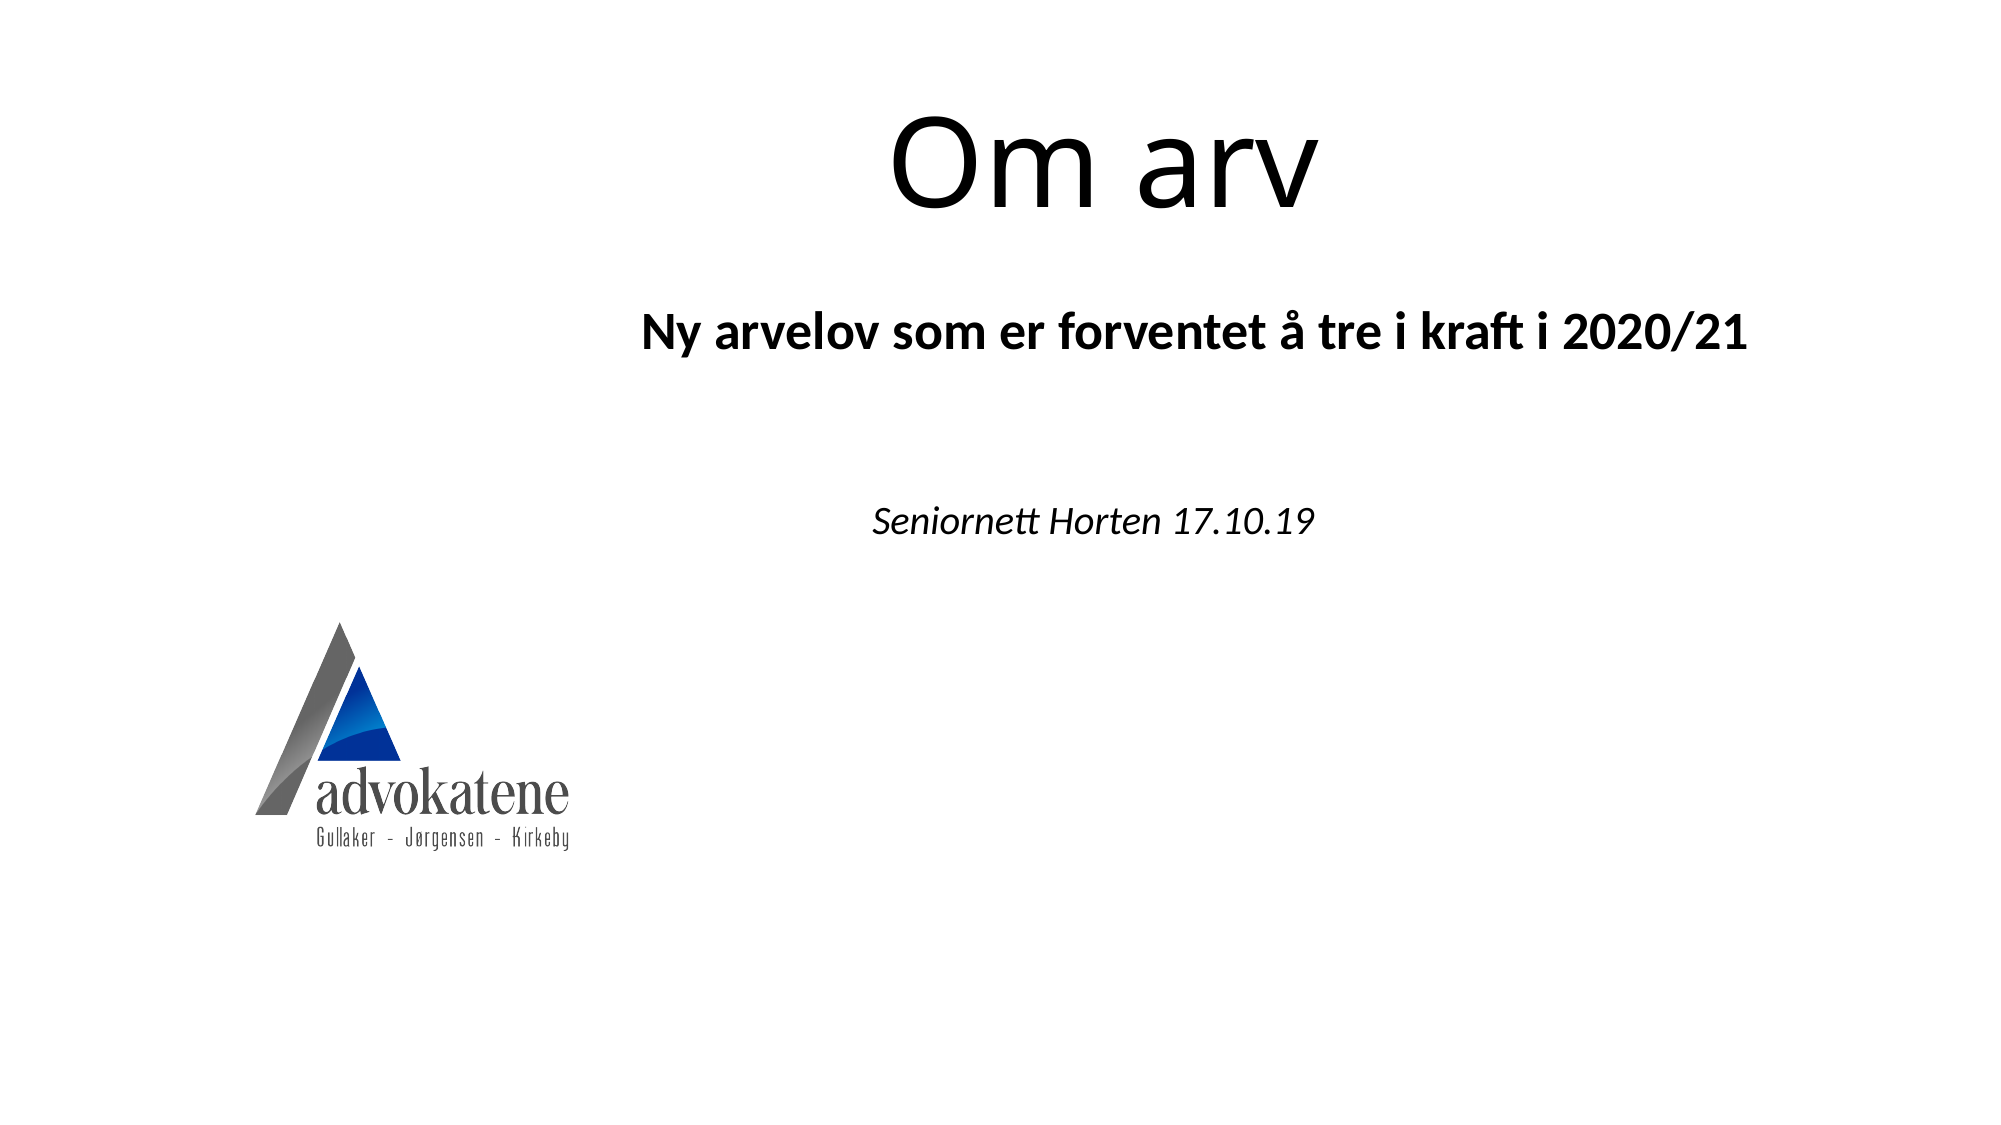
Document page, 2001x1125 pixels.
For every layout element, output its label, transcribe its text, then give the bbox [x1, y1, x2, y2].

title Om arv [223, 0, 1724, 242]
picture [249, 602, 575, 863]
subtitle Ny arvelov som er forventet å tre i kraft i 2020/21 Seniornett Horten 17.10.19 [625, 295, 1789, 567]
